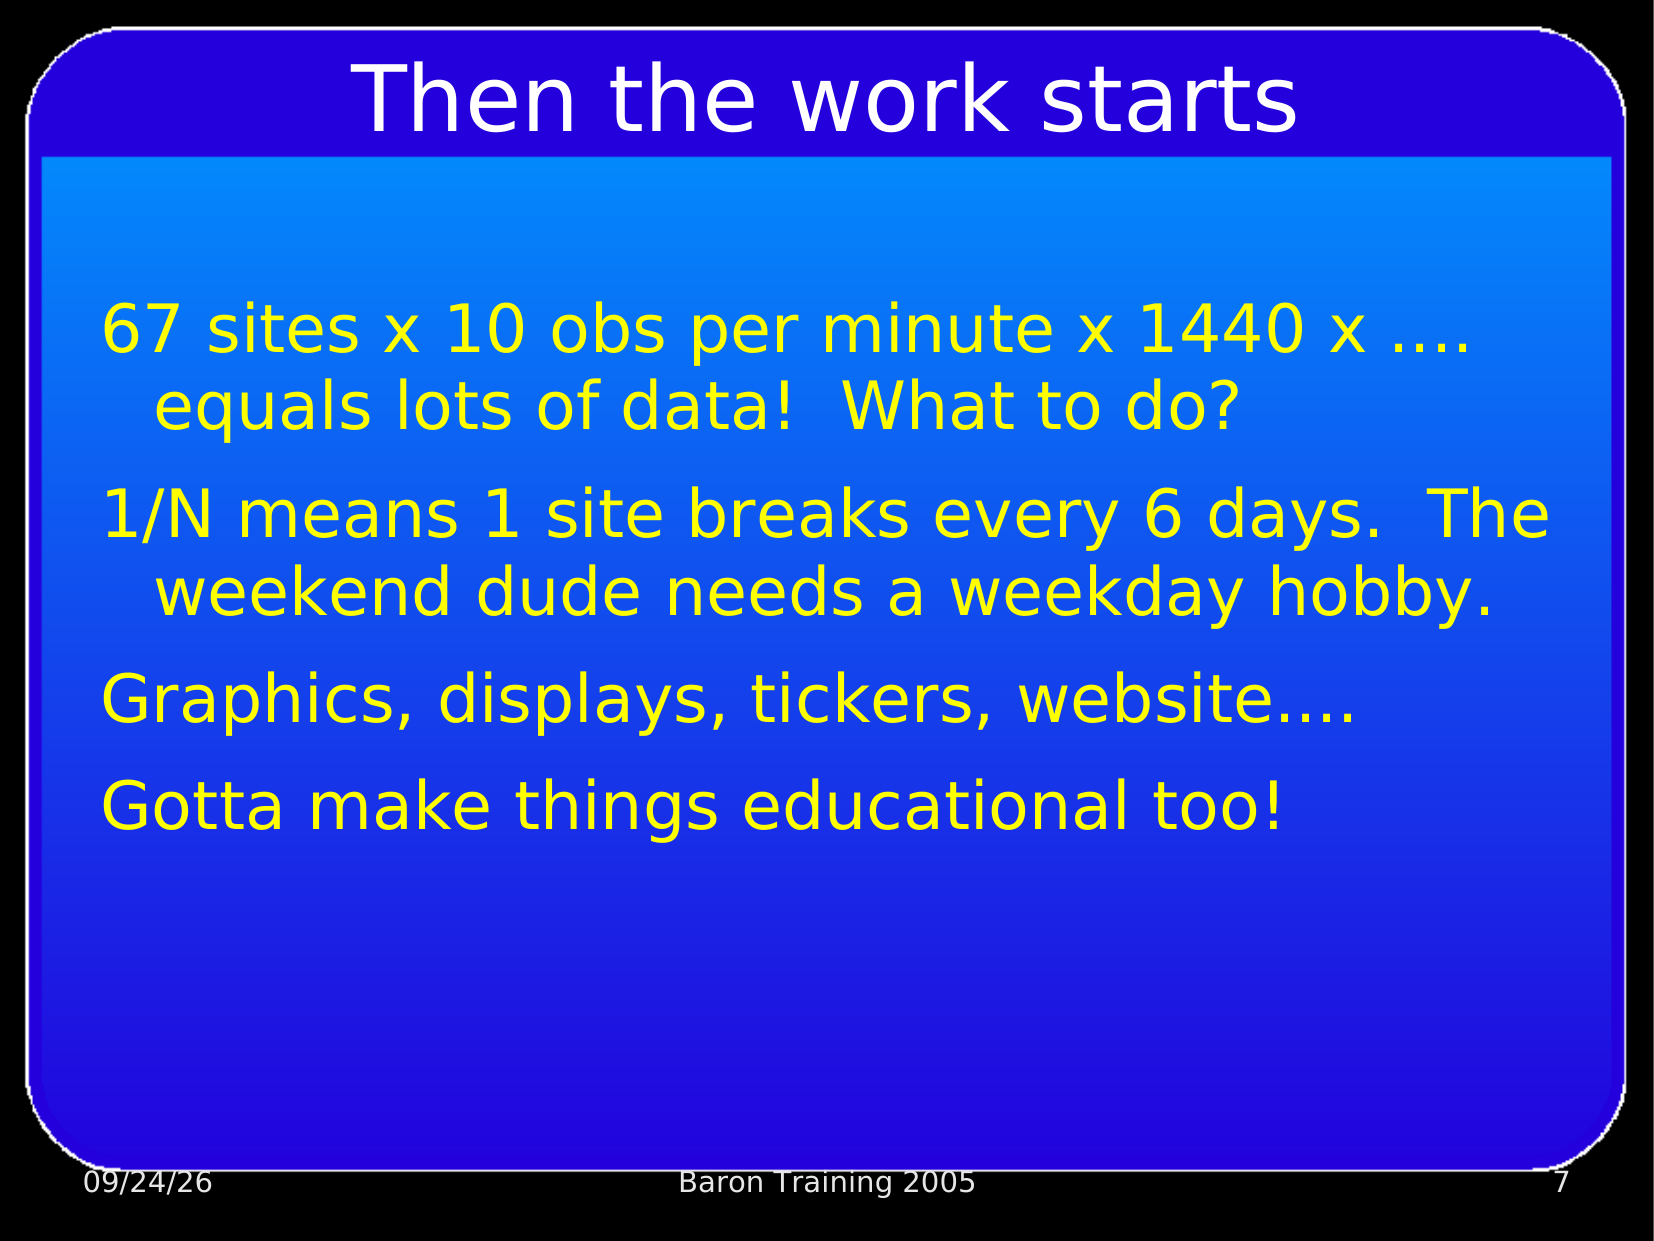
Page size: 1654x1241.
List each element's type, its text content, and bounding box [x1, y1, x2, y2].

title Then the work starts [82, 46, 1571, 154]
list 67 sites x 10 obs per minute x 1440 x .... equals lots of data! What to do? 1/N means 1 site breaks every 6 days. The weekend dude needs a weekday hobby. Graphics, displays, tickers, website.... Gotta make things educational too! [82, 290, 1571, 1109]
picture [0, 0, 1654, 1241]
